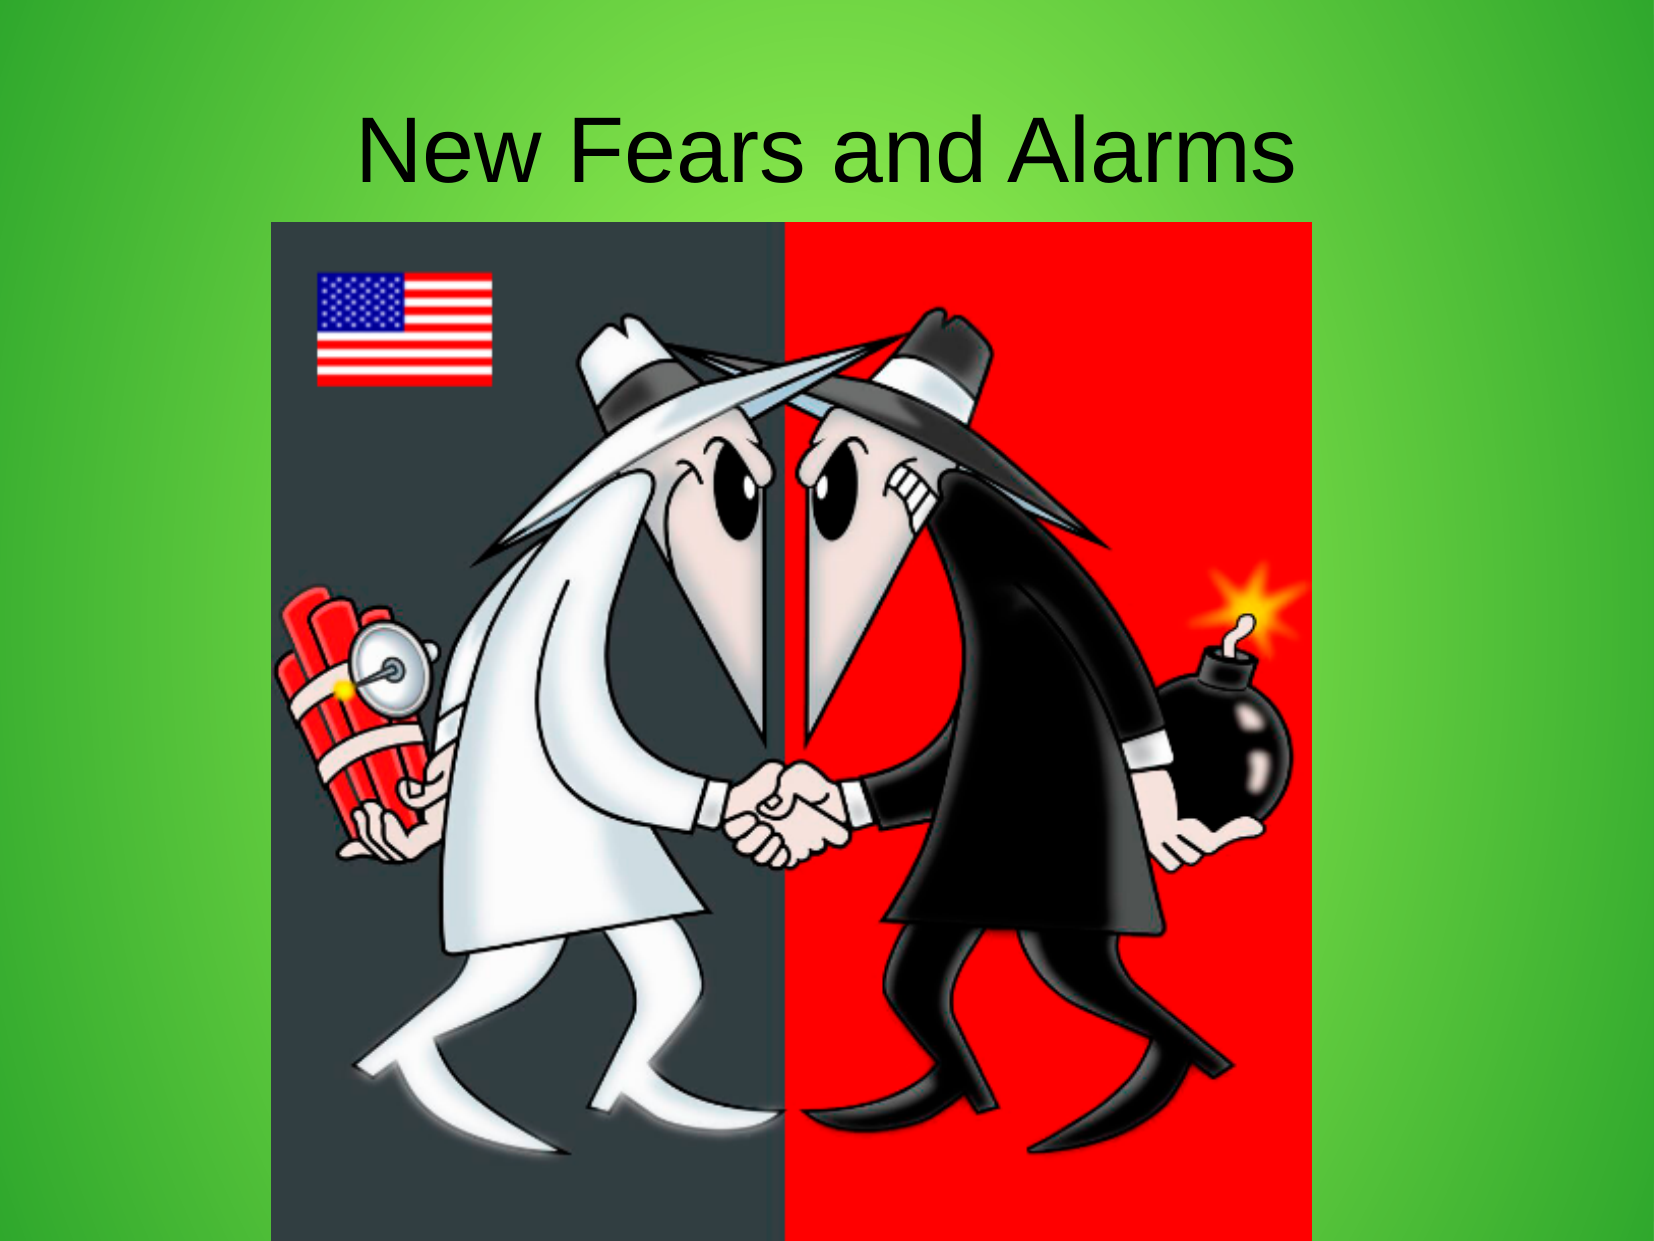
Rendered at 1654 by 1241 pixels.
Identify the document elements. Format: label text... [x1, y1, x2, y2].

title New Fears and Alarms [82, 47, 1571, 252]
picture [271, 222, 1312, 1241]
